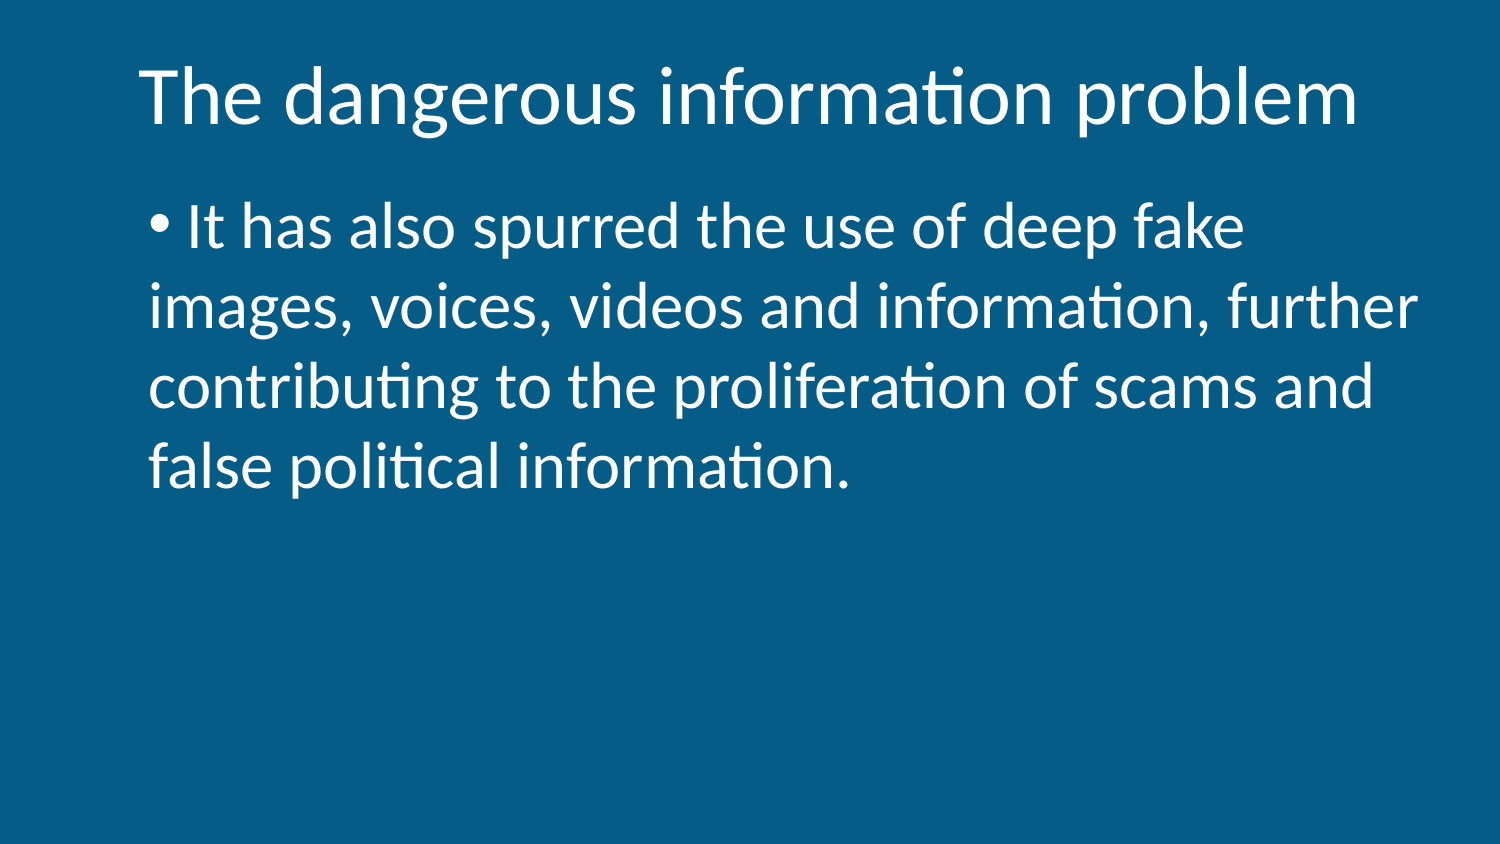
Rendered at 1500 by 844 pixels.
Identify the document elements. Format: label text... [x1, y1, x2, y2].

list It has also spurred the use of deep fake images, voices, videos and information, further contributing to the proliferation of scams and false political information. [75, 174, 1465, 816]
title The dangerous information problem [75, 33, 1425, 174]
